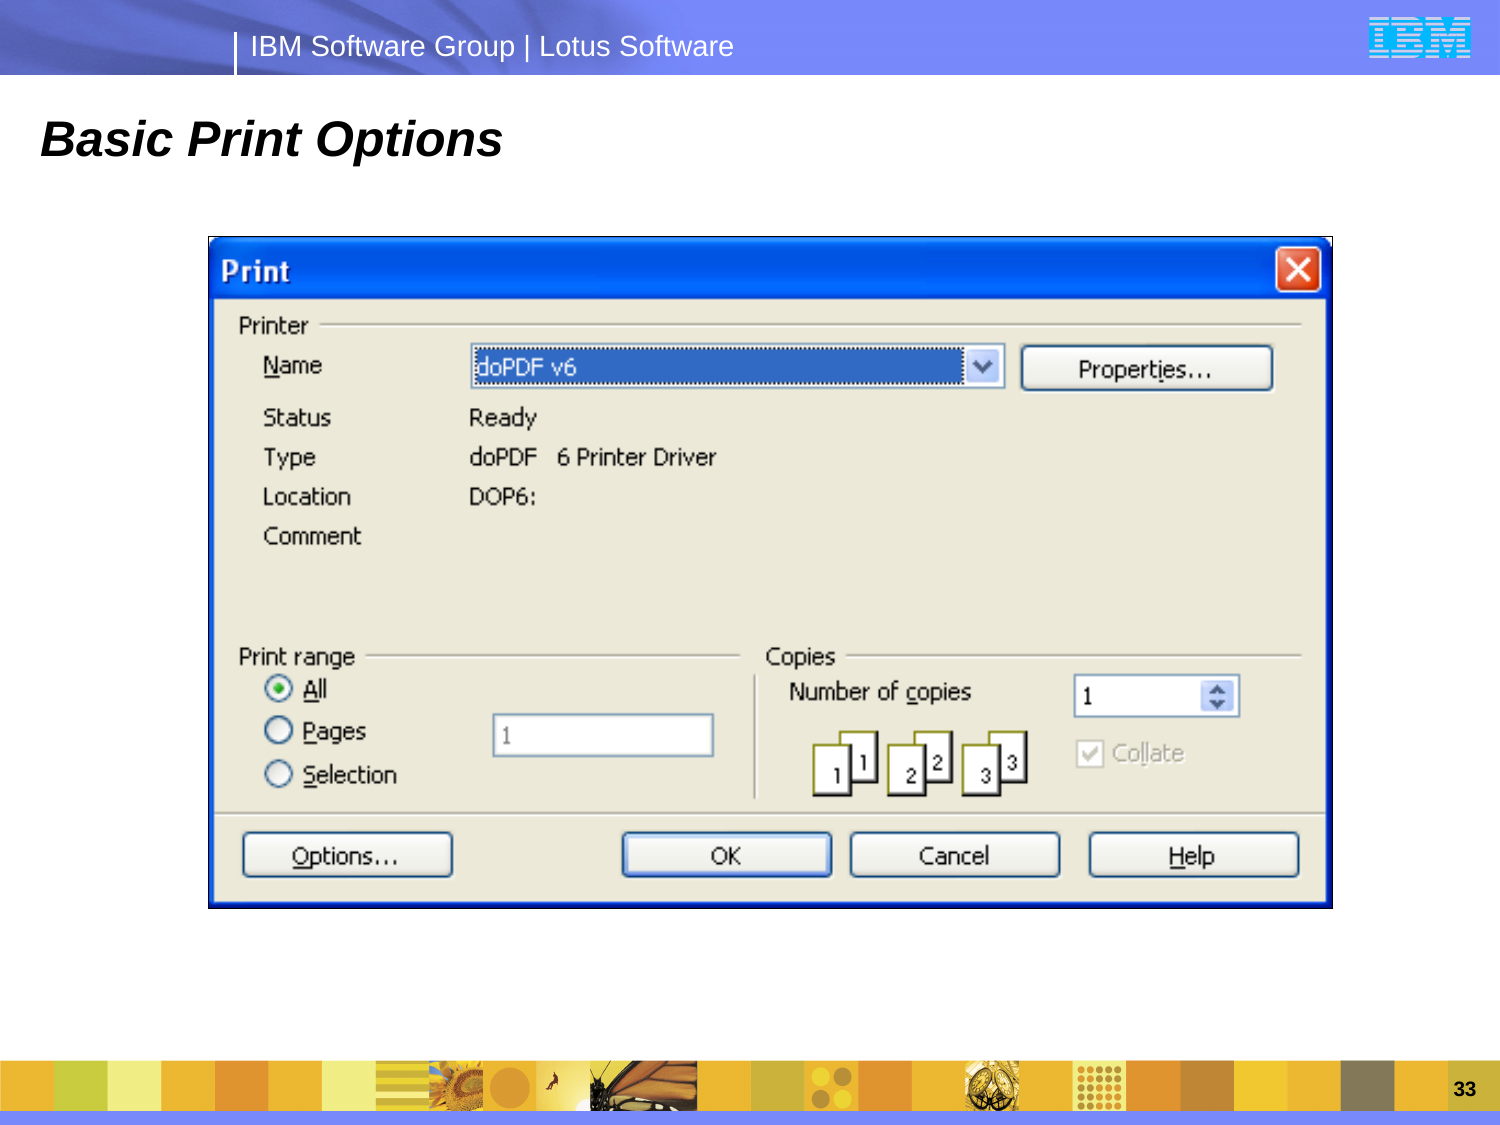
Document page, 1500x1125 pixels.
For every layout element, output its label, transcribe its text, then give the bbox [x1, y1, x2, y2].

picture [0, 0, 1500, 75]
title Basic Print Options [25, 106, 1378, 189]
picture [0, 1060, 1500, 1111]
picture [208, 236, 1333, 909]
